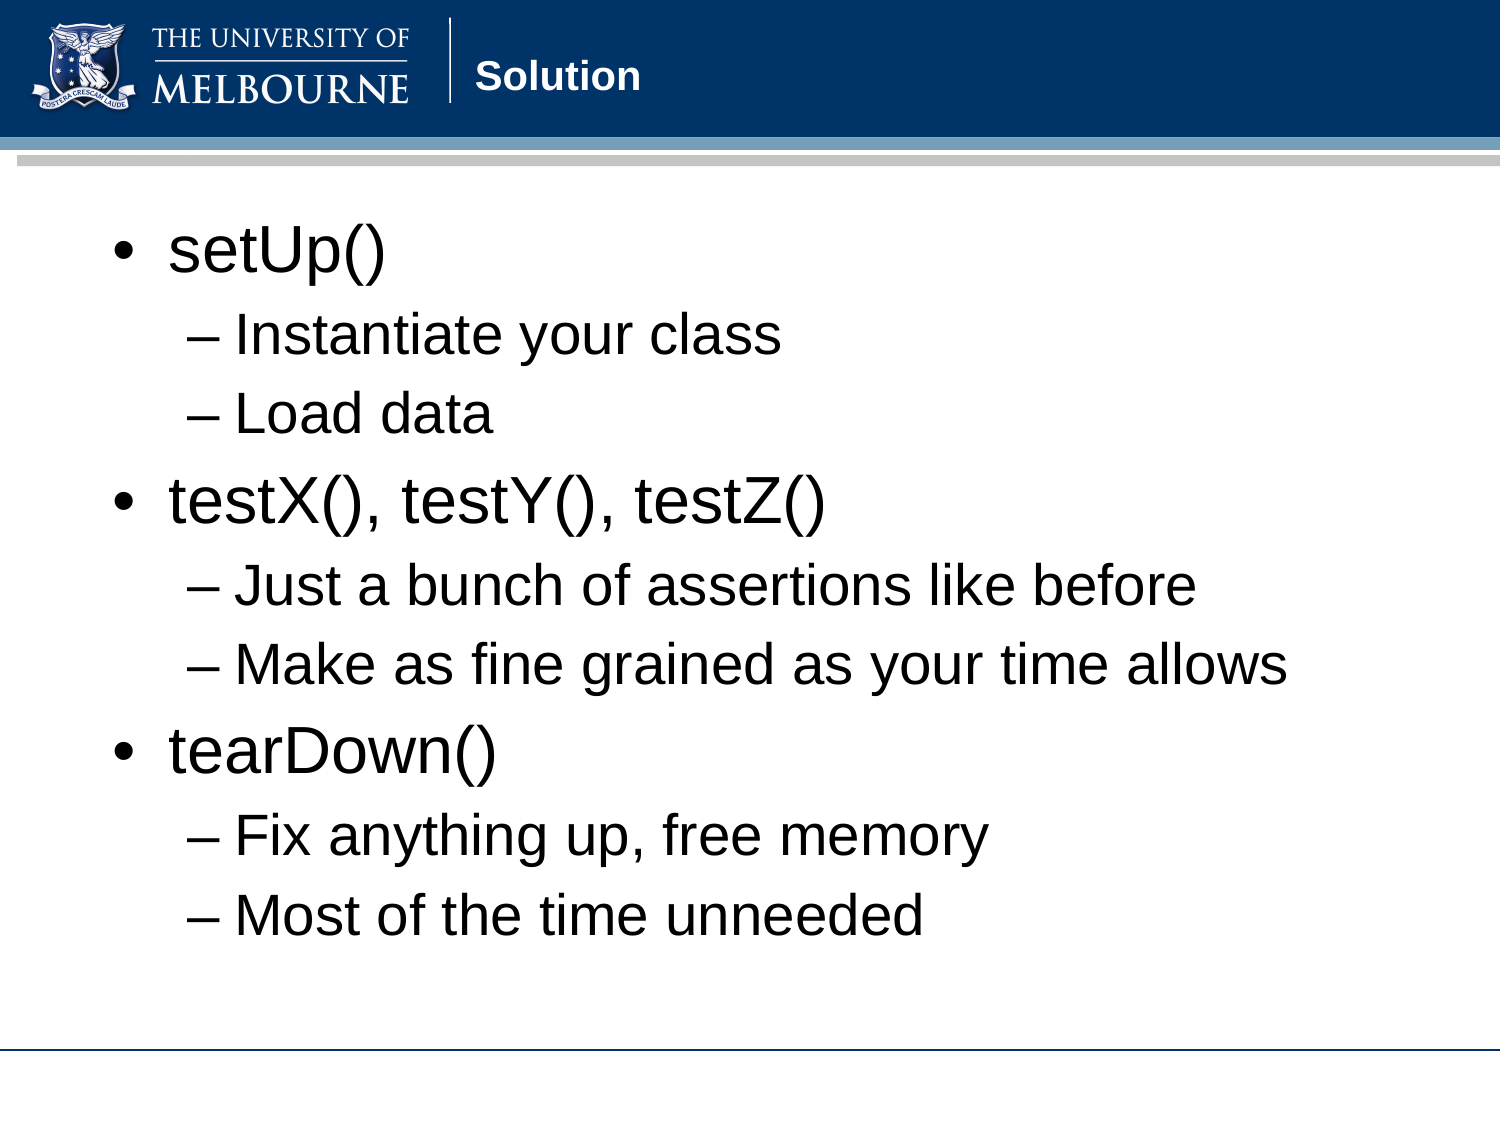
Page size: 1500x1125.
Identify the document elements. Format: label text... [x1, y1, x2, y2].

list setUp() Instantiate your class Load data testX(), testY(), testZ() Just a bunch of assertions like before Make as fine grained as your time allows tearDown() Fix anything up, free memory Most of the time unneeded [112, 212, 1388, 1001]
picture [24, 17, 413, 119]
title Solution [474, 19, 1450, 133]
picture [87, 150, 229, 155]
